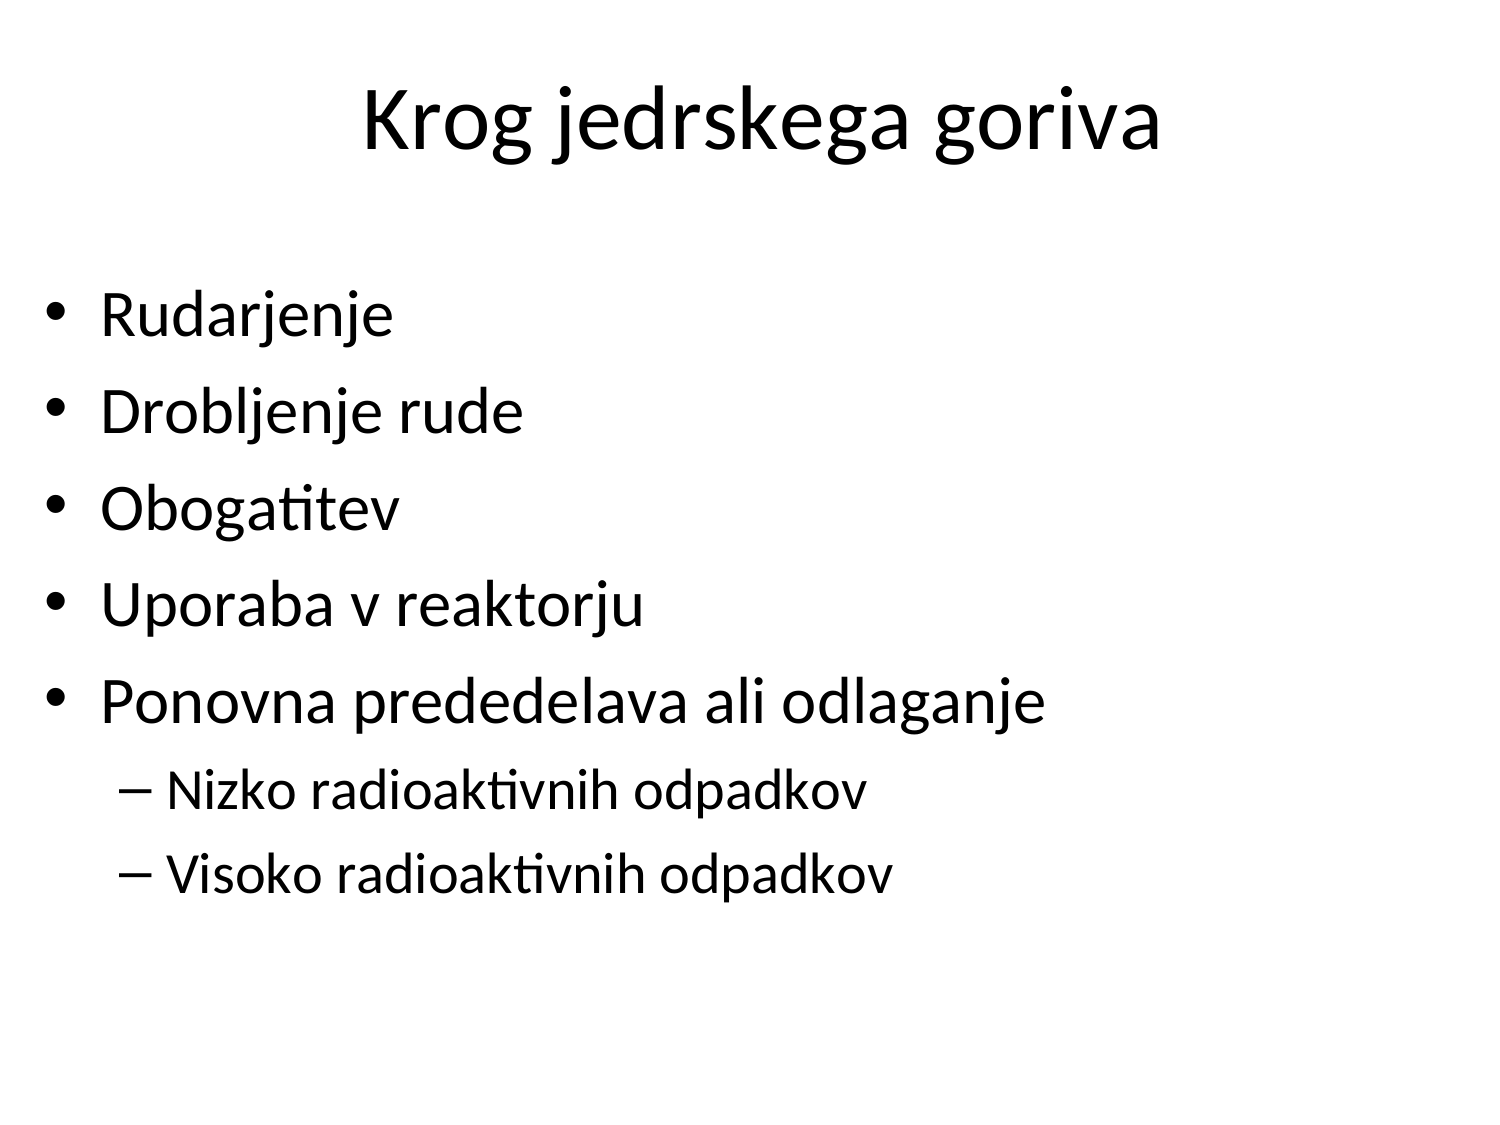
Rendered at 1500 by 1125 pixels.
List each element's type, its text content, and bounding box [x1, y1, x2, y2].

text_box Rudarjenje Drobljenje rude Obogatitev Uporaba v reaktorju Ponovna prededelava ali odlaganje Nizko radioaktivnih odpadkov Visoko radioaktivnih odpadkov [29, 262, 1426, 1005]
text_box Krog jedrskega goriva [88, 18, 1439, 207]
